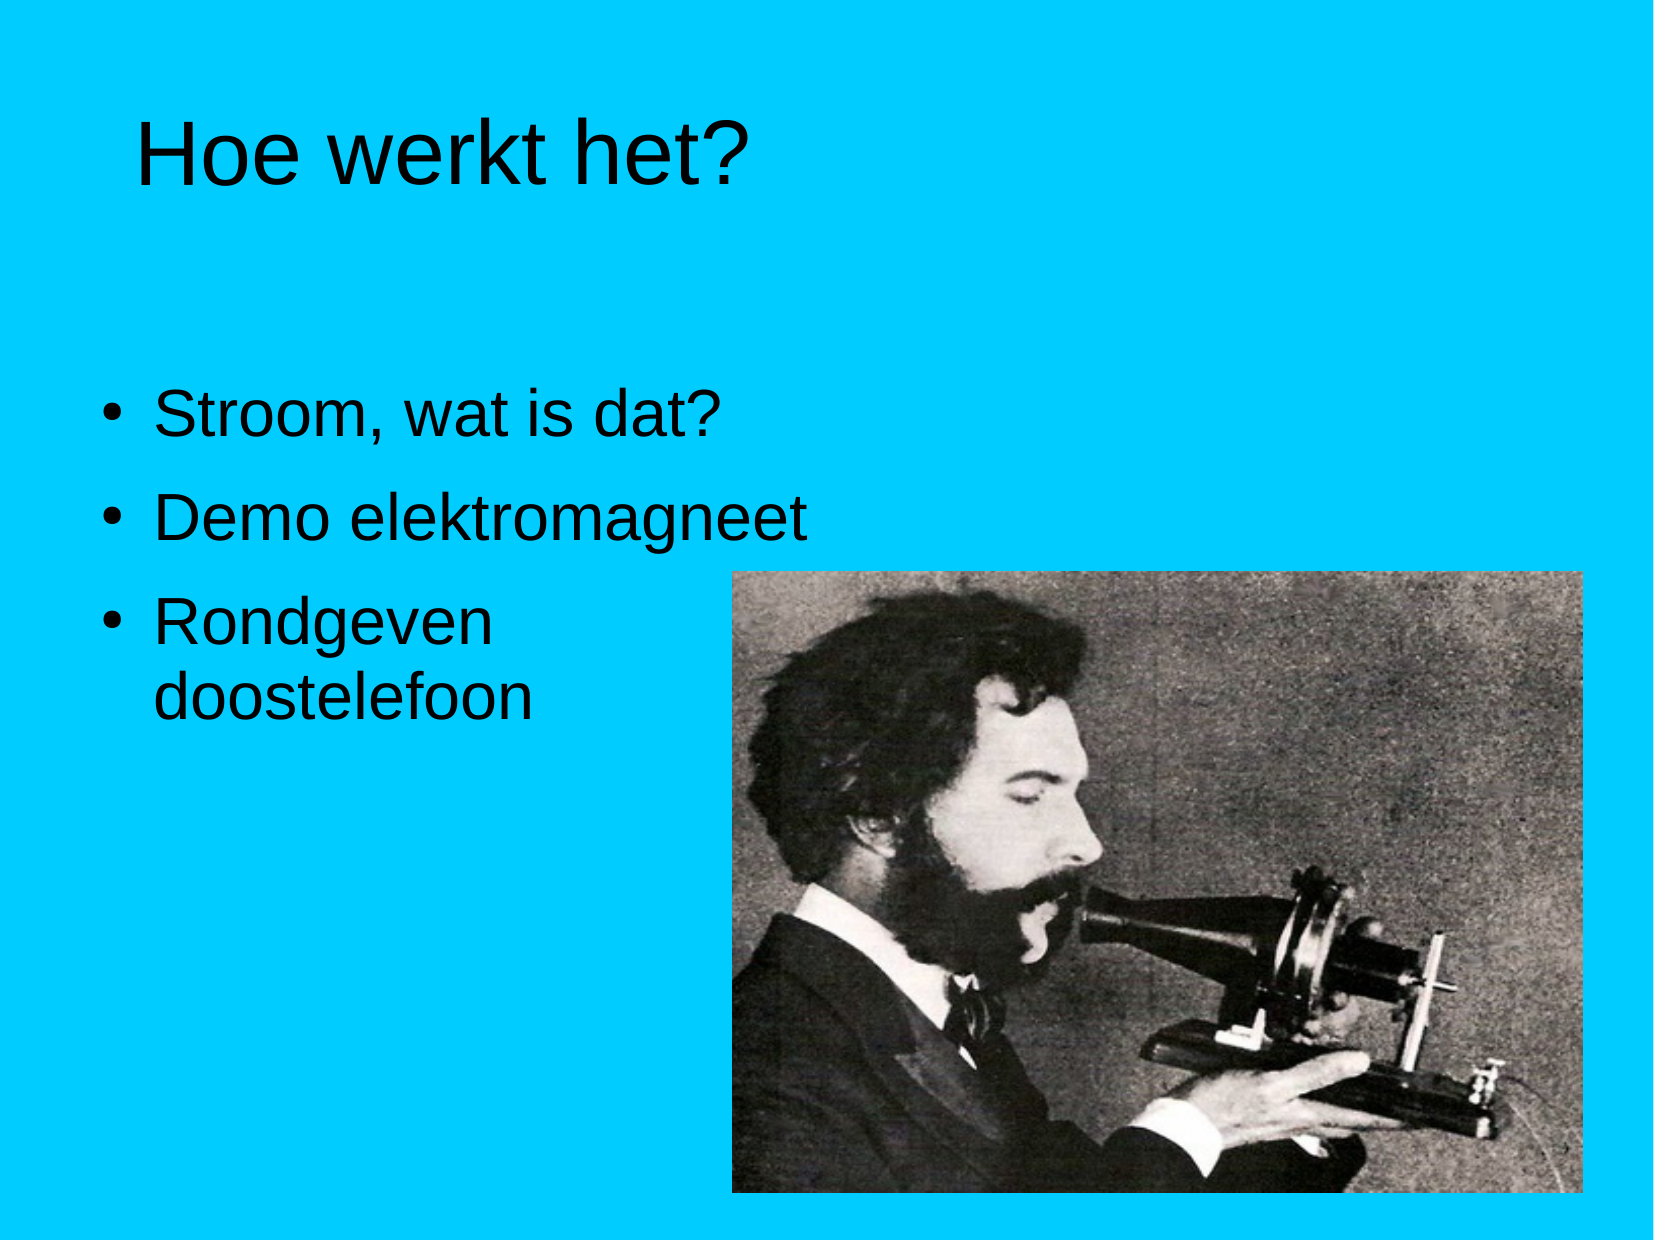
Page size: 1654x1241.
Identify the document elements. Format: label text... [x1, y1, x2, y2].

picture [733, 572, 1582, 1192]
title Hoe werkt het? [11, 47, 875, 259]
list Stroom, wat is dat? Demo elektromagneet Rondgeven doostelefoon [82, 271, 851, 1109]
